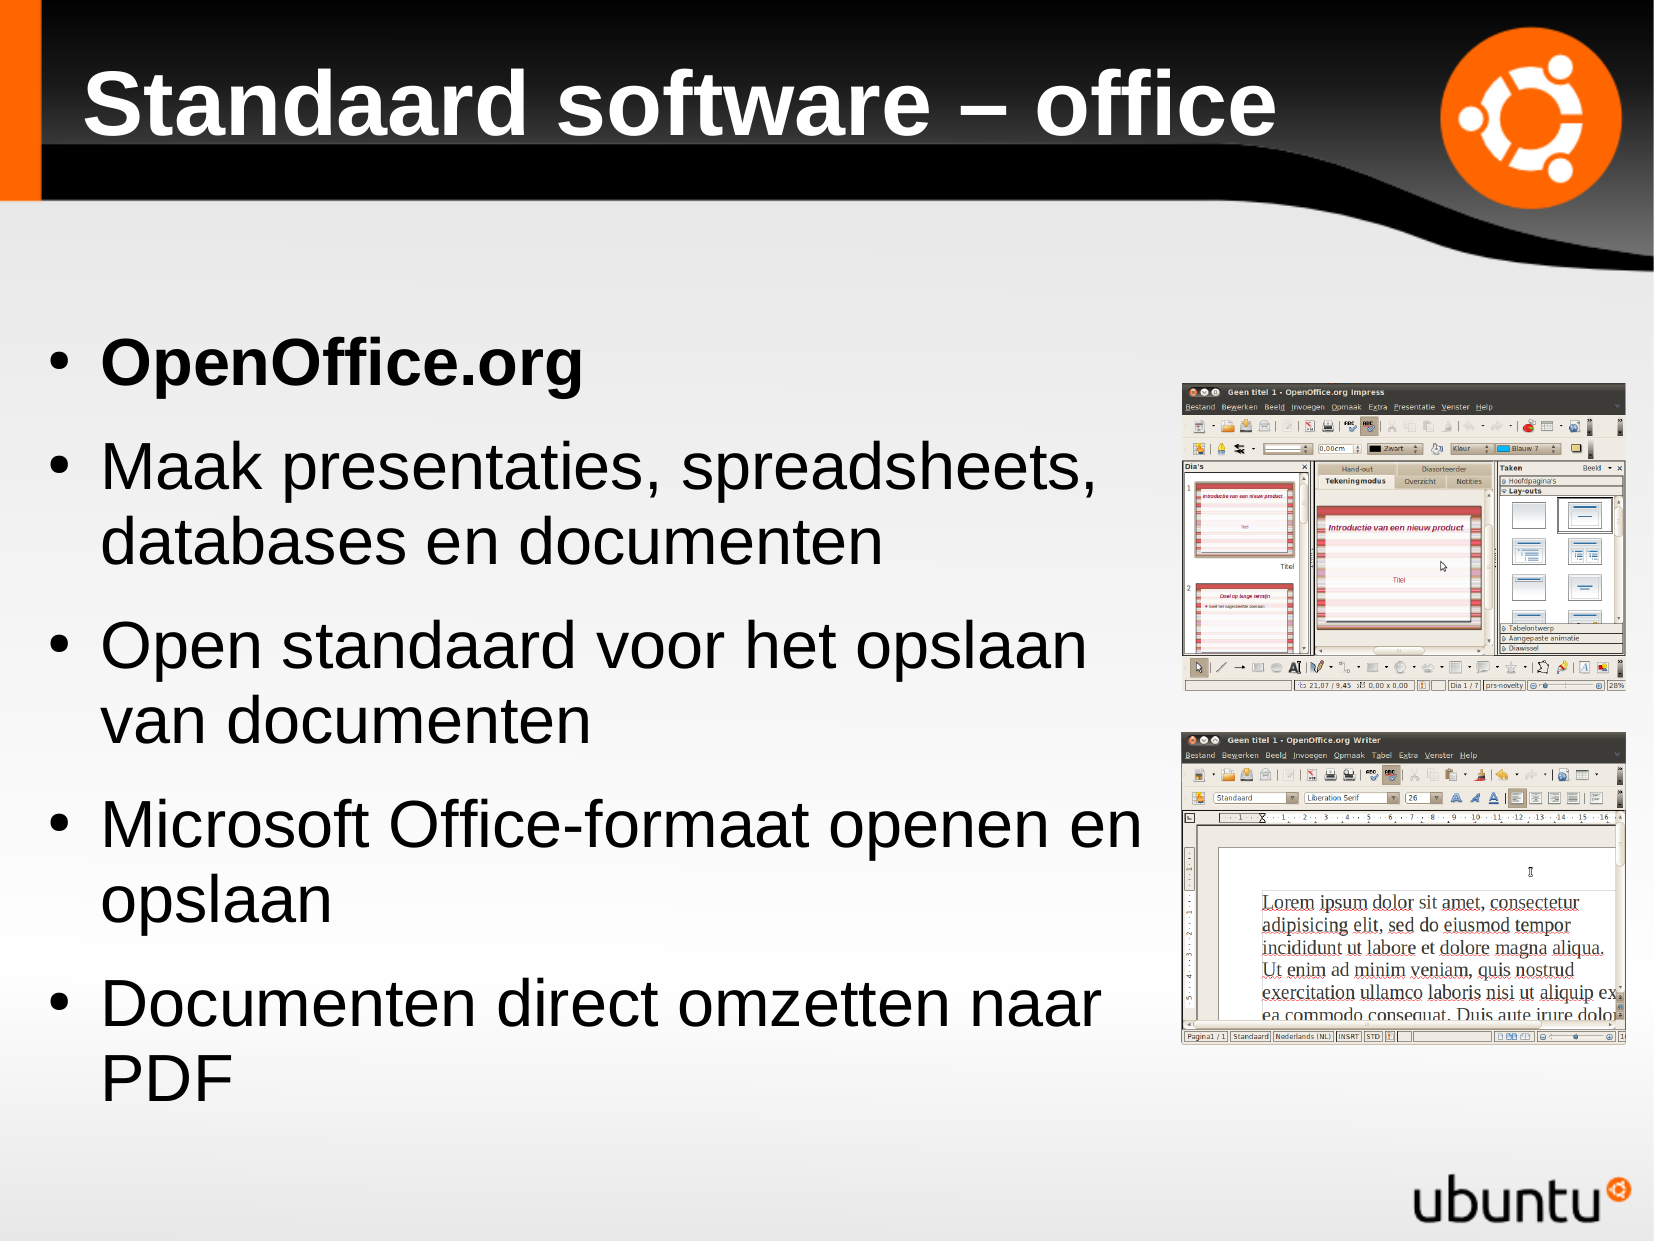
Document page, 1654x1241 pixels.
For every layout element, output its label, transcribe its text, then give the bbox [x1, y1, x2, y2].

picture [0, 0, 1654, 1241]
title Standaard software – office [82, 52, 1654, 155]
list OpenOffice.org Maak presentaties, spreadsheets, databases en documenten Open standaard voor het opslaan van documenten Microsoft Office-formaat openen en opslaan Documenten direct omzetten naar PDF [29, 324, 1211, 1116]
